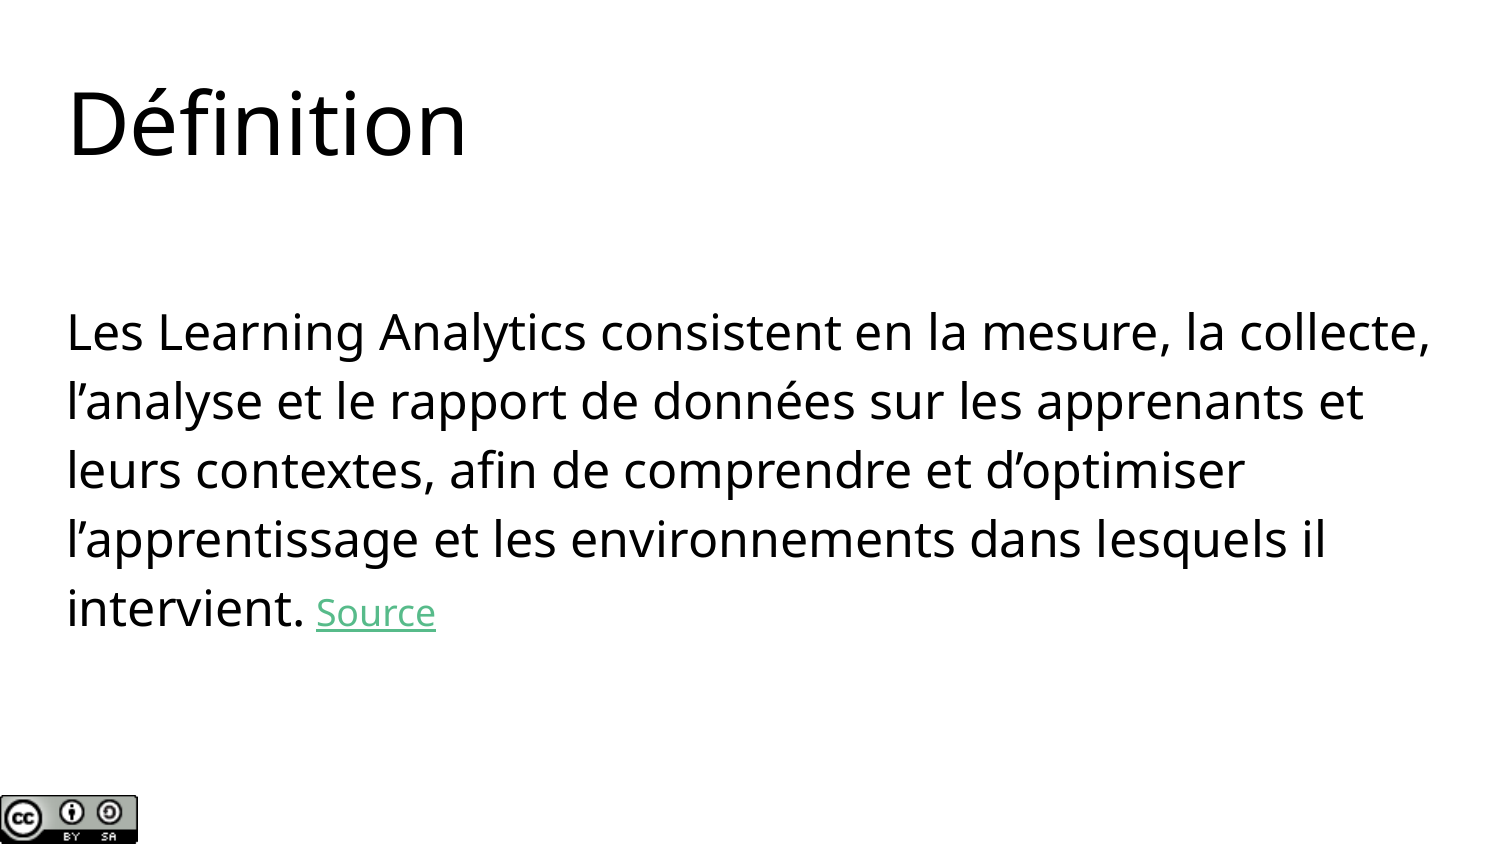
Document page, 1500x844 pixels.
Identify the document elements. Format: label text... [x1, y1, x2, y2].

picture [0, 795, 138, 844]
list Les Learning Analytics consistent en la mesure, la collecte, l’analyse et le rapport de données sur les apprenants et leurs contextes, afin de comprendre et d’optimiser l’apprentissage et les environnements dans lesquels il intervient. Source [51, 276, 1449, 598]
title Définition [51, 51, 1449, 189]
